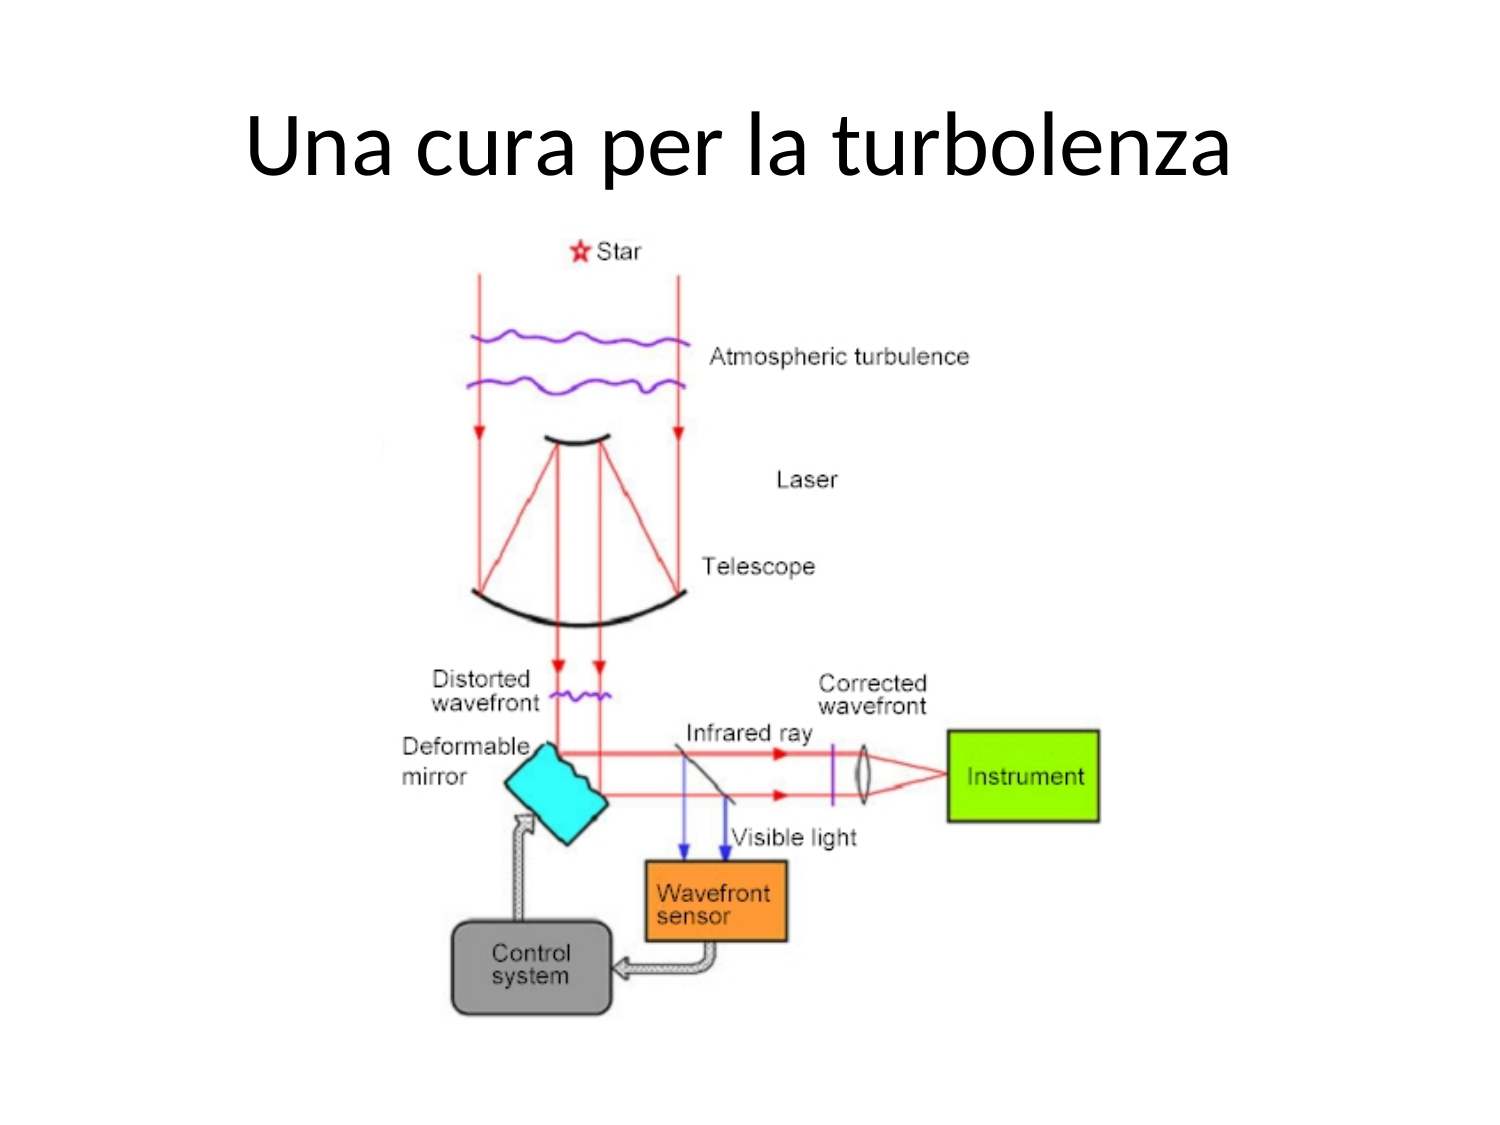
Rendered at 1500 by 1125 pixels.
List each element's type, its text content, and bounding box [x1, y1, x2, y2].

picture [382, 233, 1105, 1035]
text_box Una cura per la turbolenza [75, 45, 1426, 233]
